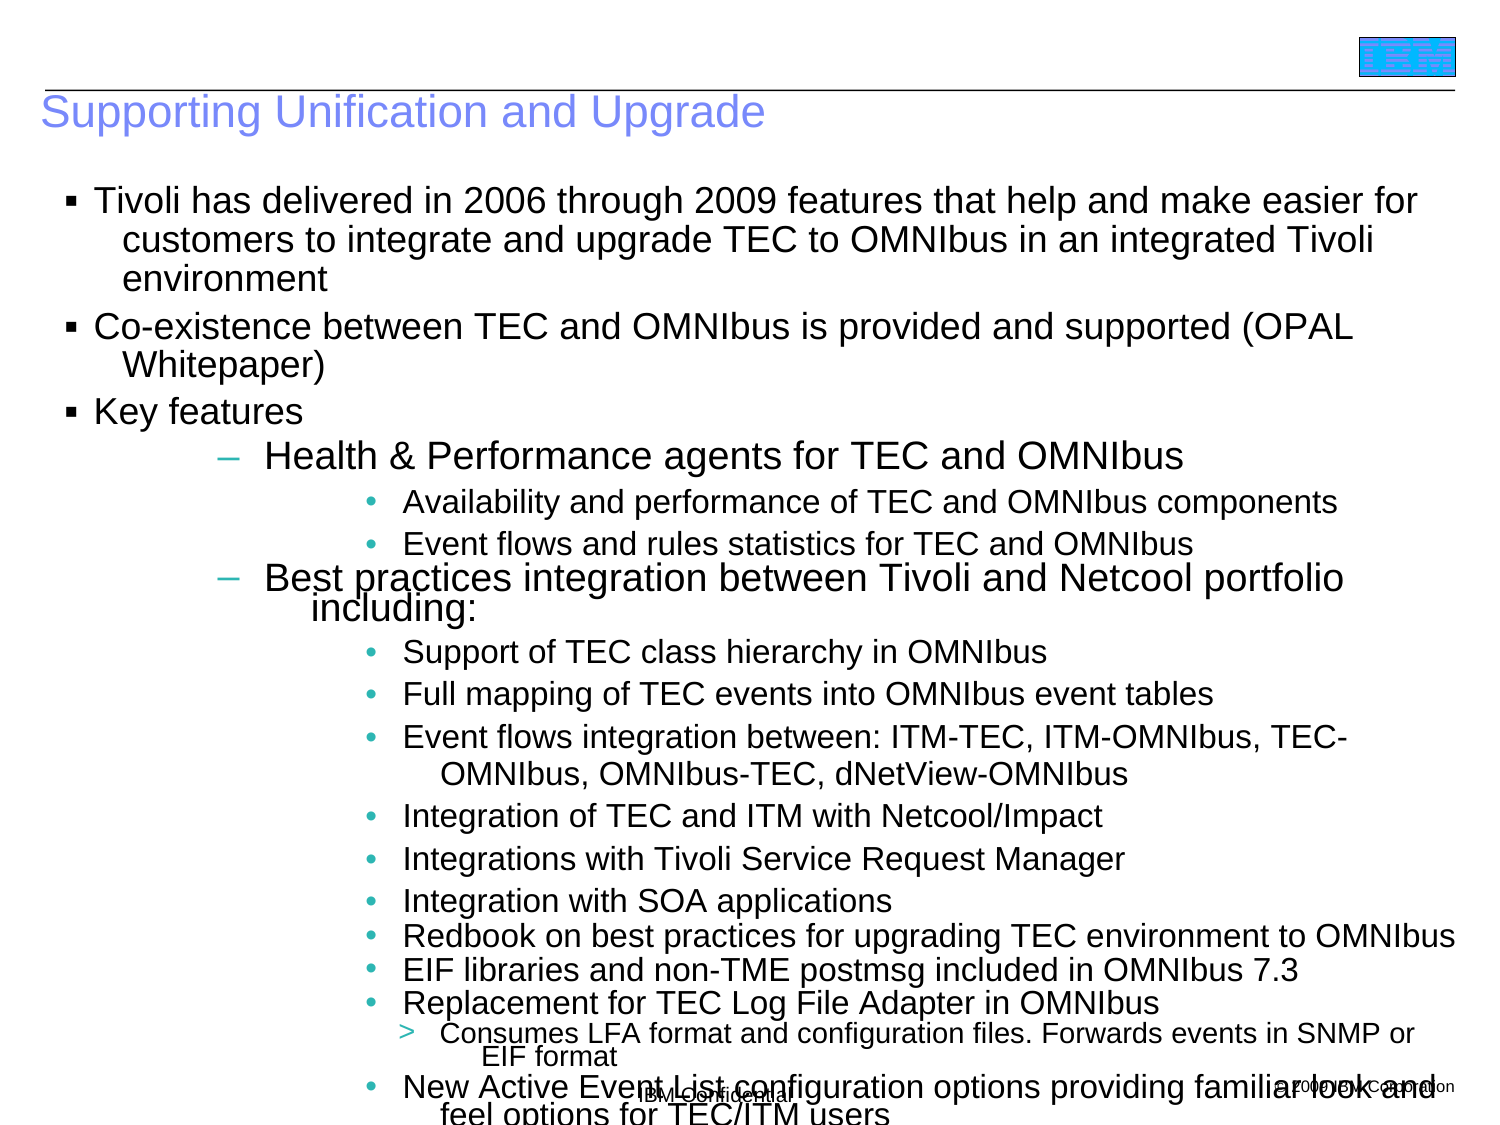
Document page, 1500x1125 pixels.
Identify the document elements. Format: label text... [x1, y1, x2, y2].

list Tivoli has delivered in 2006 through 2009 features that help and make easier for customers to integrate and upgrade TEC to OMNIbus in an integrated Tivoli environment Co-existence between TEC and OMNIbus is provided and supported (OPAL Whitepaper) Key features Health & Performance agents for TEC and OMNIbus Availability and performance of TEC and OMNIbus components Event flows and rules statistics for TEC and OMNIbus Best practices integration between Tivoli and Netcool portfolio including: Support of TEC class hierarchy in OMNIbus Full mapping of TEC events into OMNIbus event tables Event flows integration between: ITM-TEC, ITM-OMNIbus, TEC-OMNIbus, OMNIbus-TEC, dNetView-OMNIbus Integration of TEC and ITM with Netcool/Impact Integrations with Tivoli Service Request Manager Integration with SOA applications Redbook on best practices for upgrading TEC environment to OMNIbus EIF libraries and non-TME postmsg included in OMNIbus 7.3 Replacement for TEC Log File Adapter in OMNIbus Consumes LFA format and configuration files. Forwards events in SNMP or EIF format New Active Event List configuration options providing familiar look and feel options for TEC/ITM users [50, 174, 1475, 1096]
title Supporting Unification and Upgrade [25, 79, 1378, 158]
